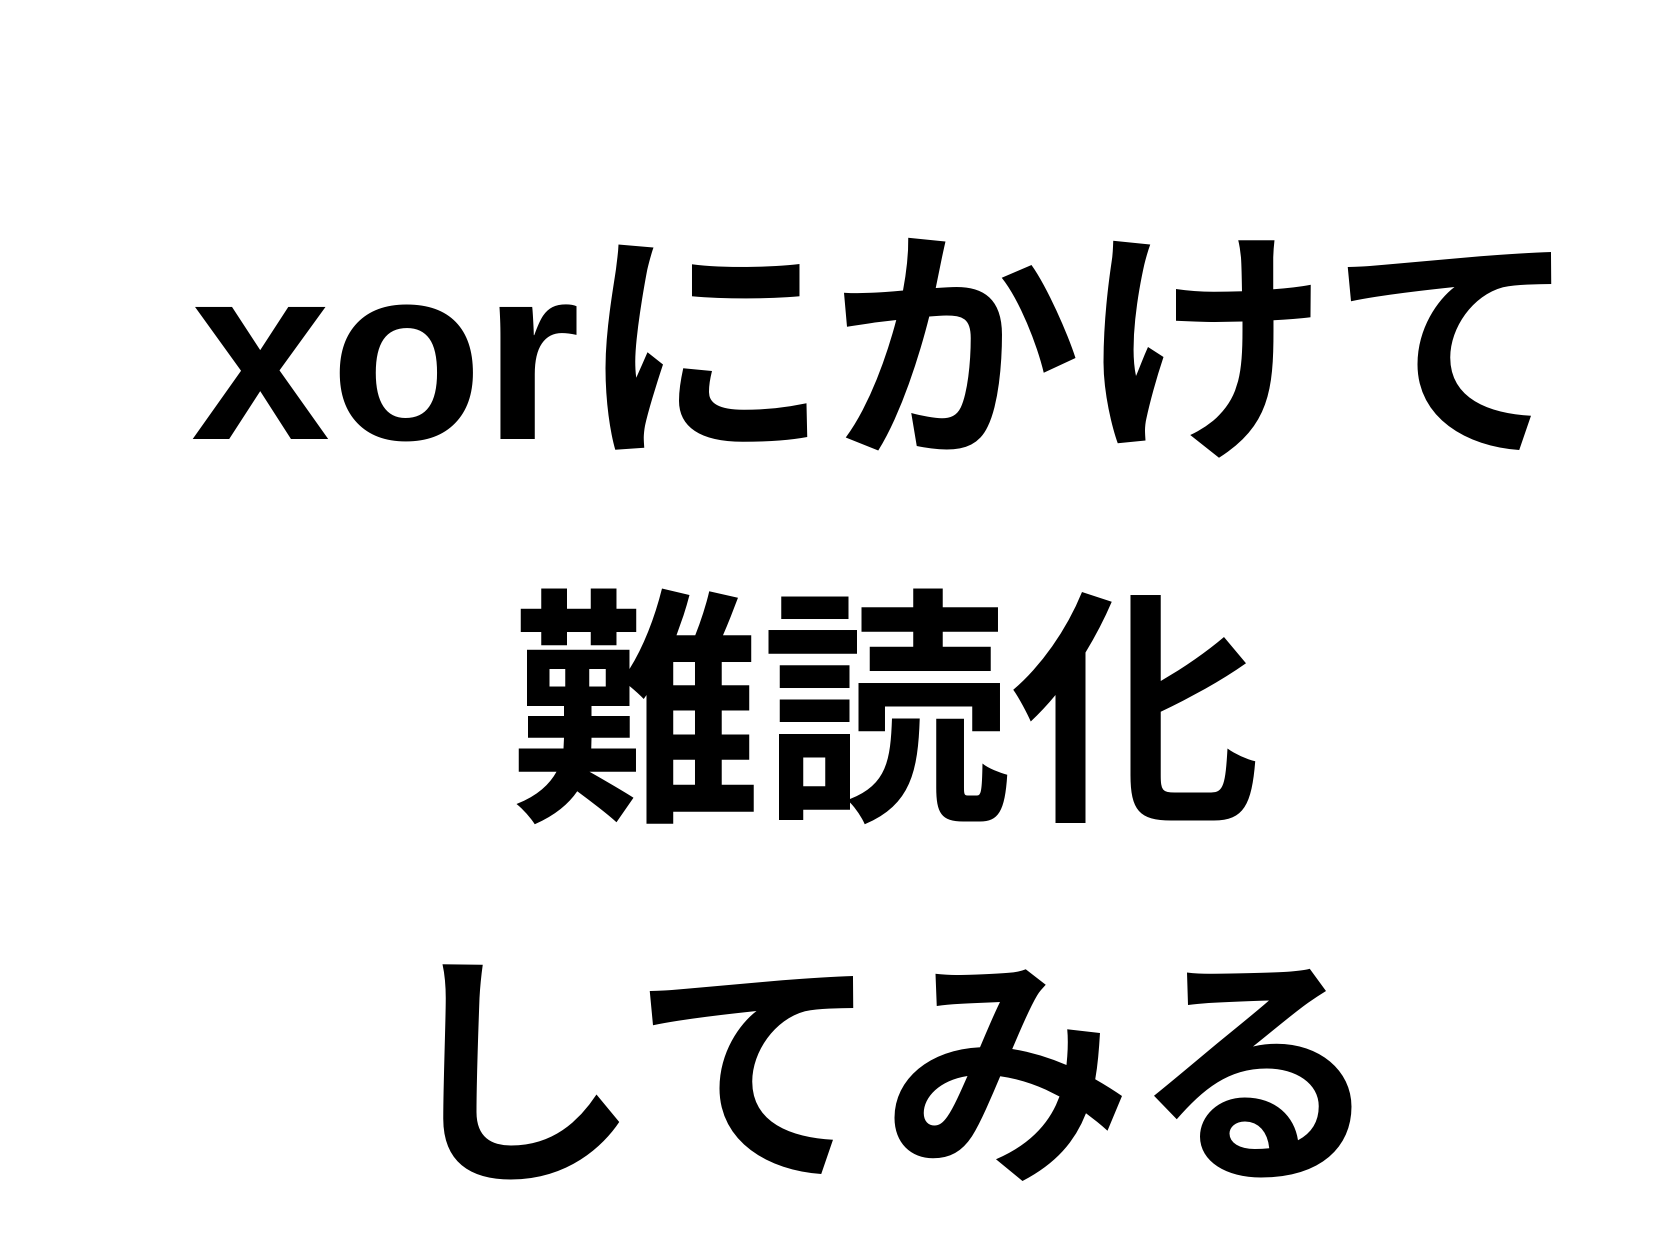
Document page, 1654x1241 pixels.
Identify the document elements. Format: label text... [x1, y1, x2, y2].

text_box xorにかけて 難読化 してみる [177, 142, 1479, 975]
